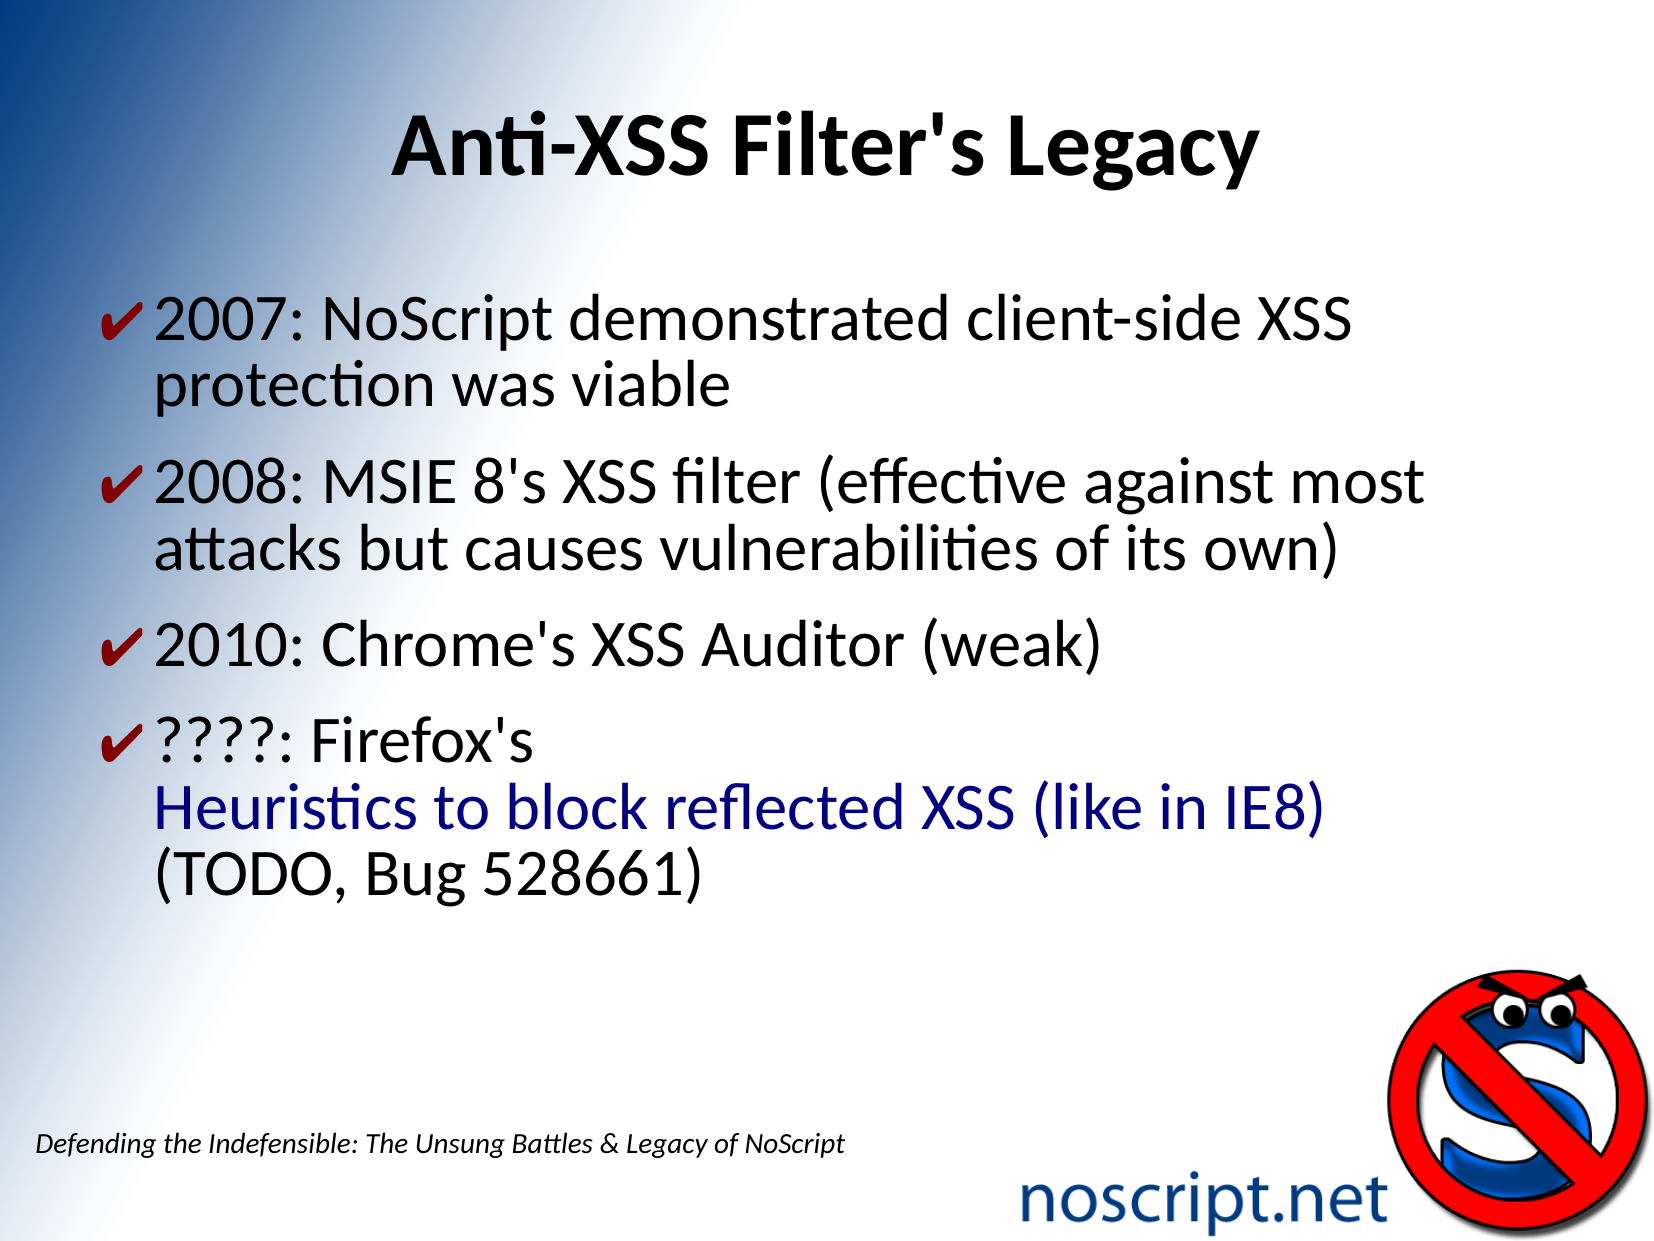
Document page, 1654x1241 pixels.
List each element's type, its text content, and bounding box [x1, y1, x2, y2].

title Anti-XSS Filter's Legacy [82, 49, 1571, 257]
list 2007: NoScript demonstrated client-side XSS protection was viable 2008: MSIE 8's XSS filter (effective against most attacks but causes vulnerabilities of its own) 2010: Chrome's XSS Auditor (weak) ????: Firefox'sHeuristics to block reflected XSS (like in IE8) (TODO, Bug 528661) [82, 290, 1571, 1010]
picture [0, 0, 1654, 1241]
